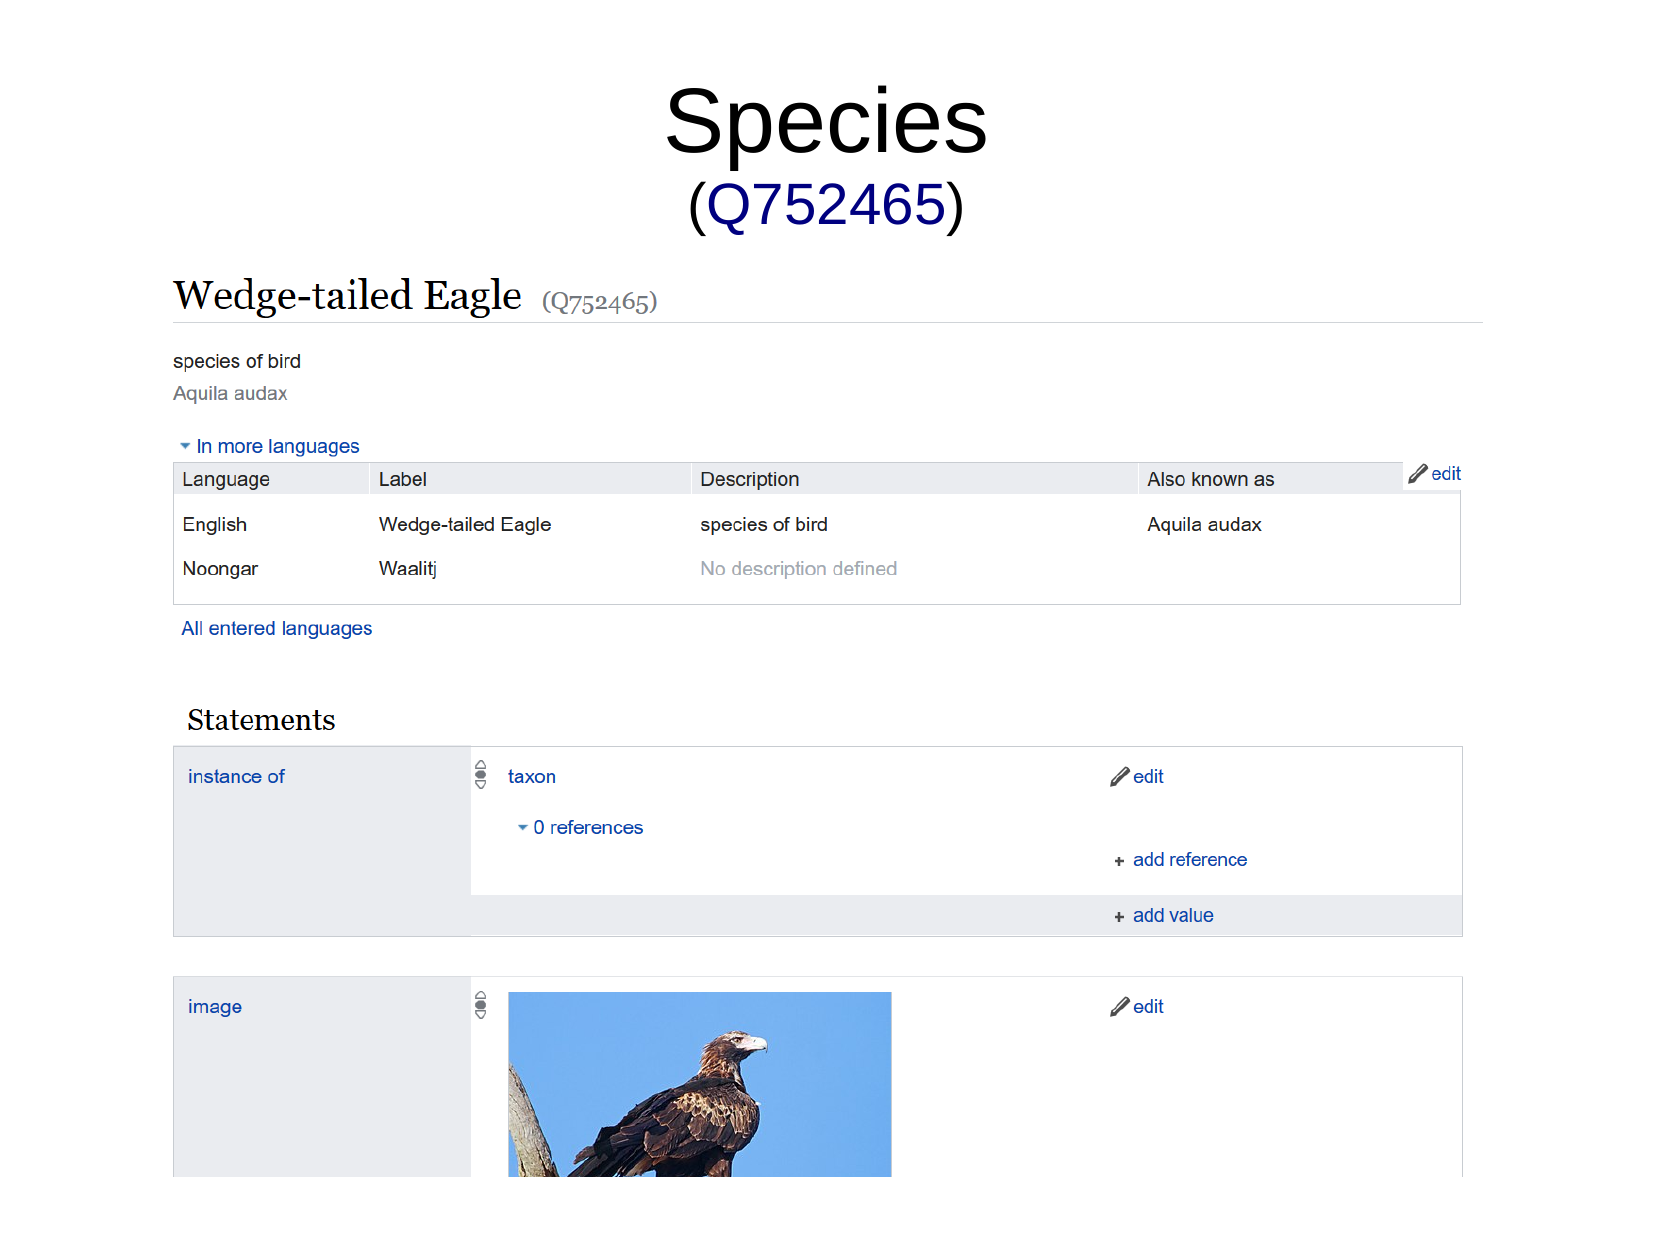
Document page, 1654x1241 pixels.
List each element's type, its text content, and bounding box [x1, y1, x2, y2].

picture [152, 256, 1483, 1177]
title Species (Q752465) [82, 49, 1571, 257]
